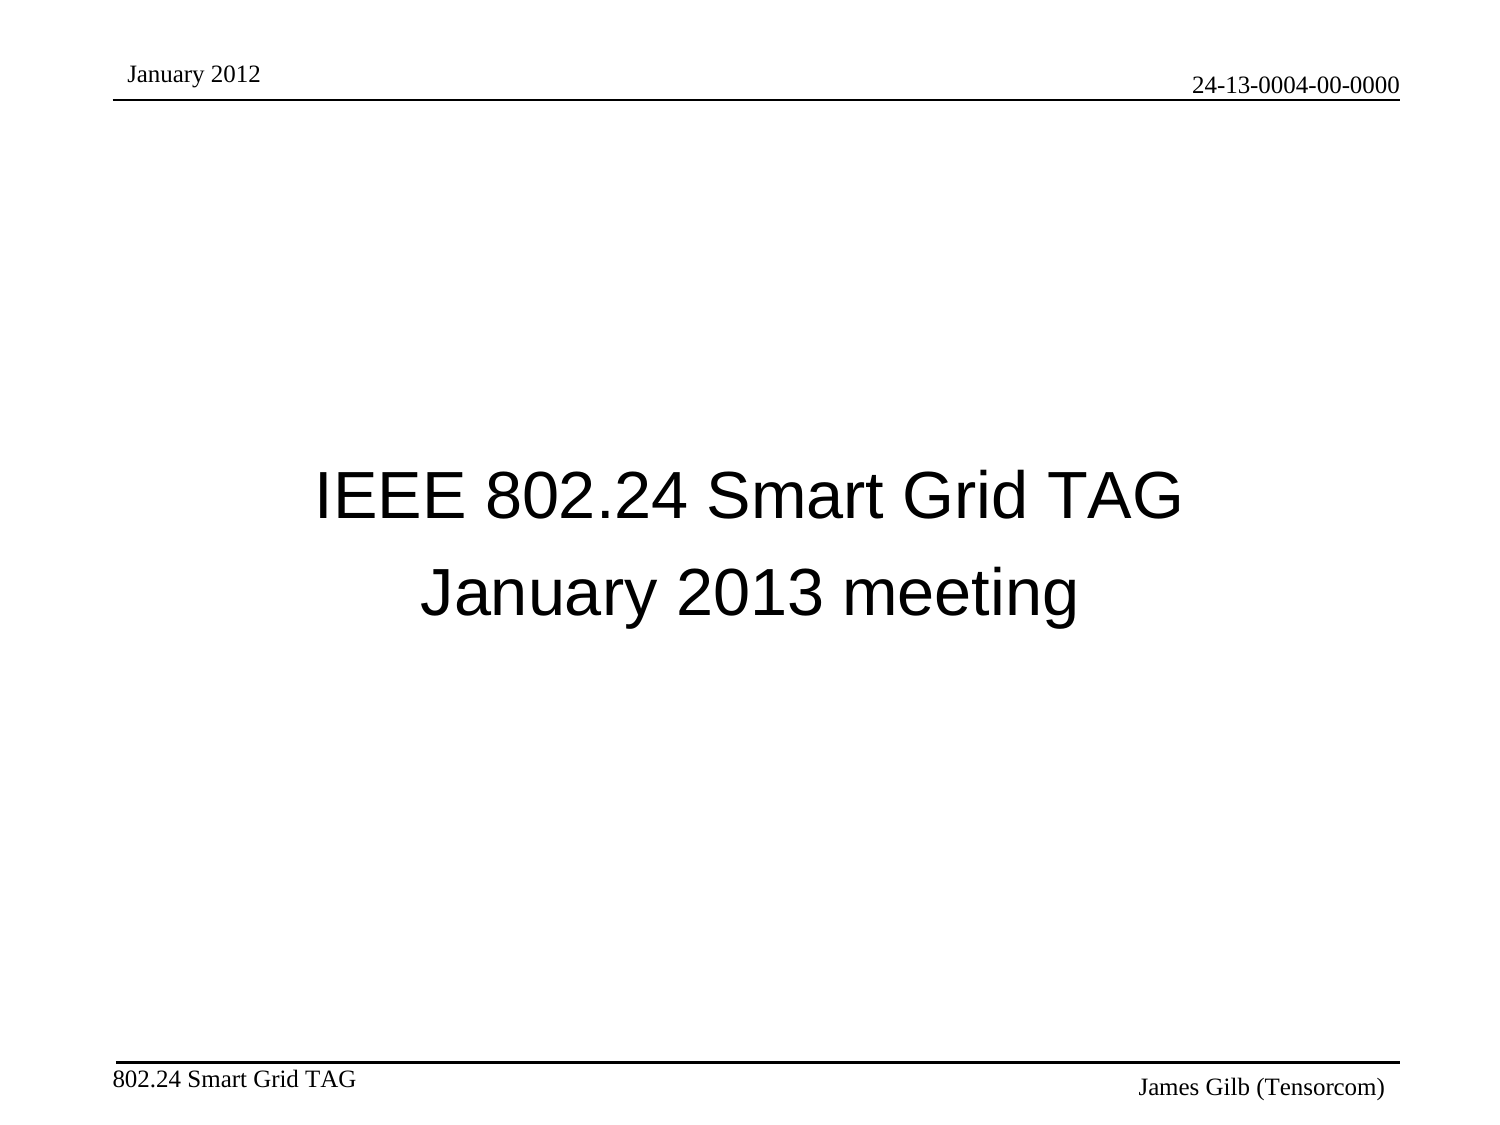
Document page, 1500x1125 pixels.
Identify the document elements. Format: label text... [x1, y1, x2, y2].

subtitle IEEE 802.24 Smart Grid TAG January 2013 meeting [112, 112, 1388, 968]
